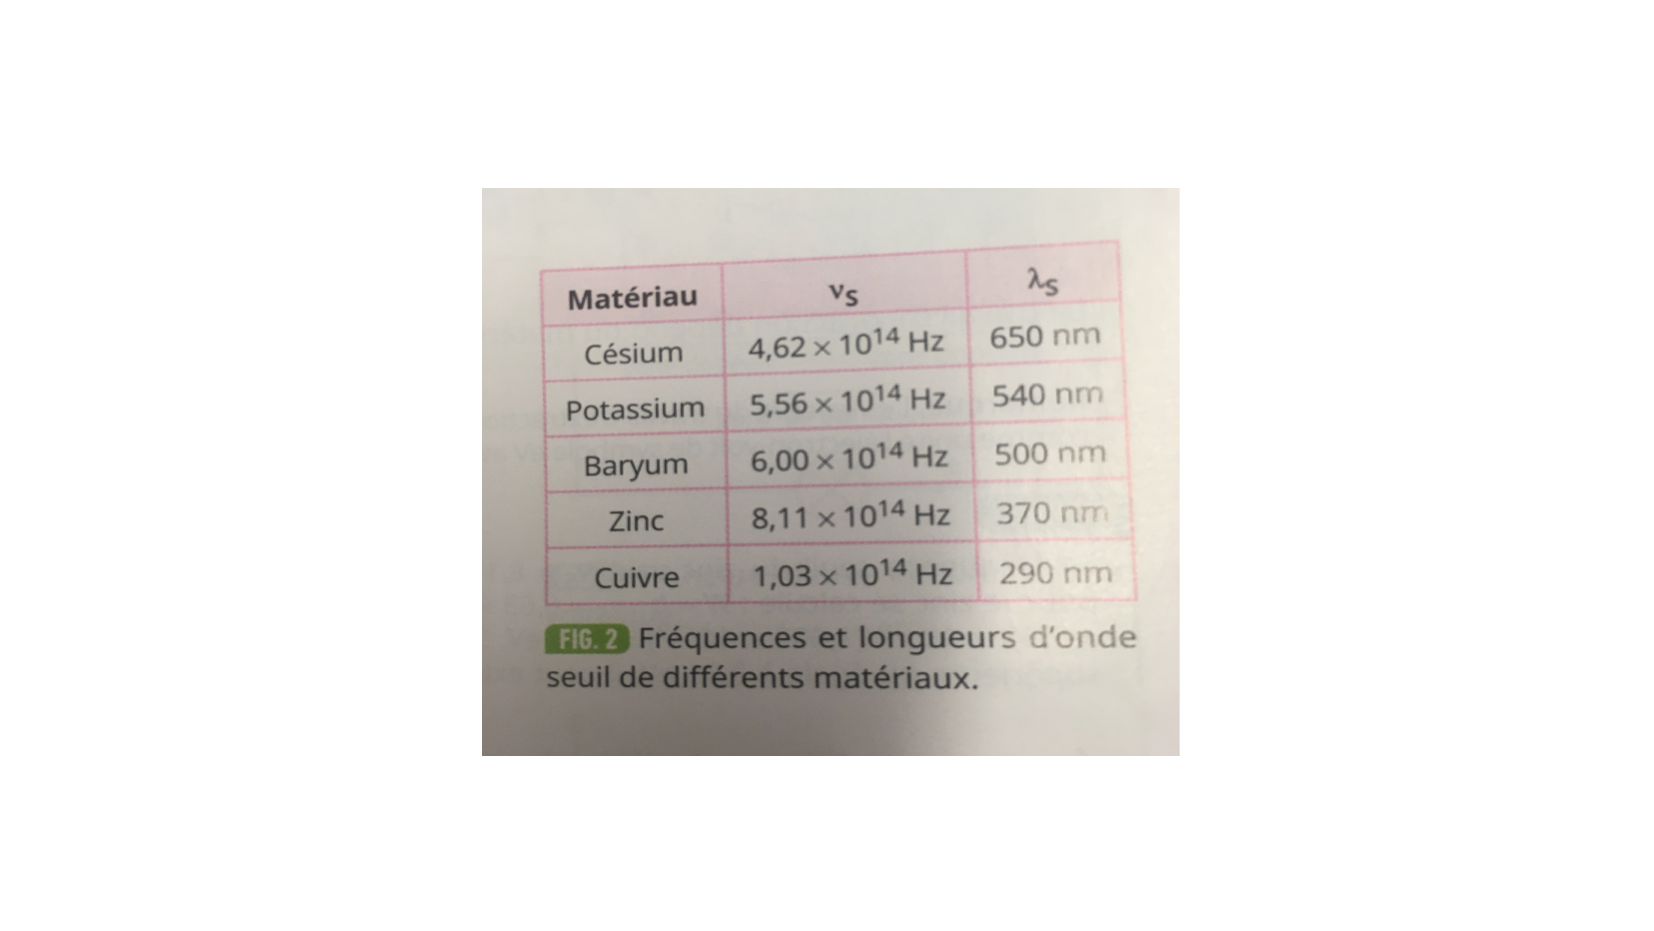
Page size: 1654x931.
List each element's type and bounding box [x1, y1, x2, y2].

picture [482, 188, 1180, 756]
